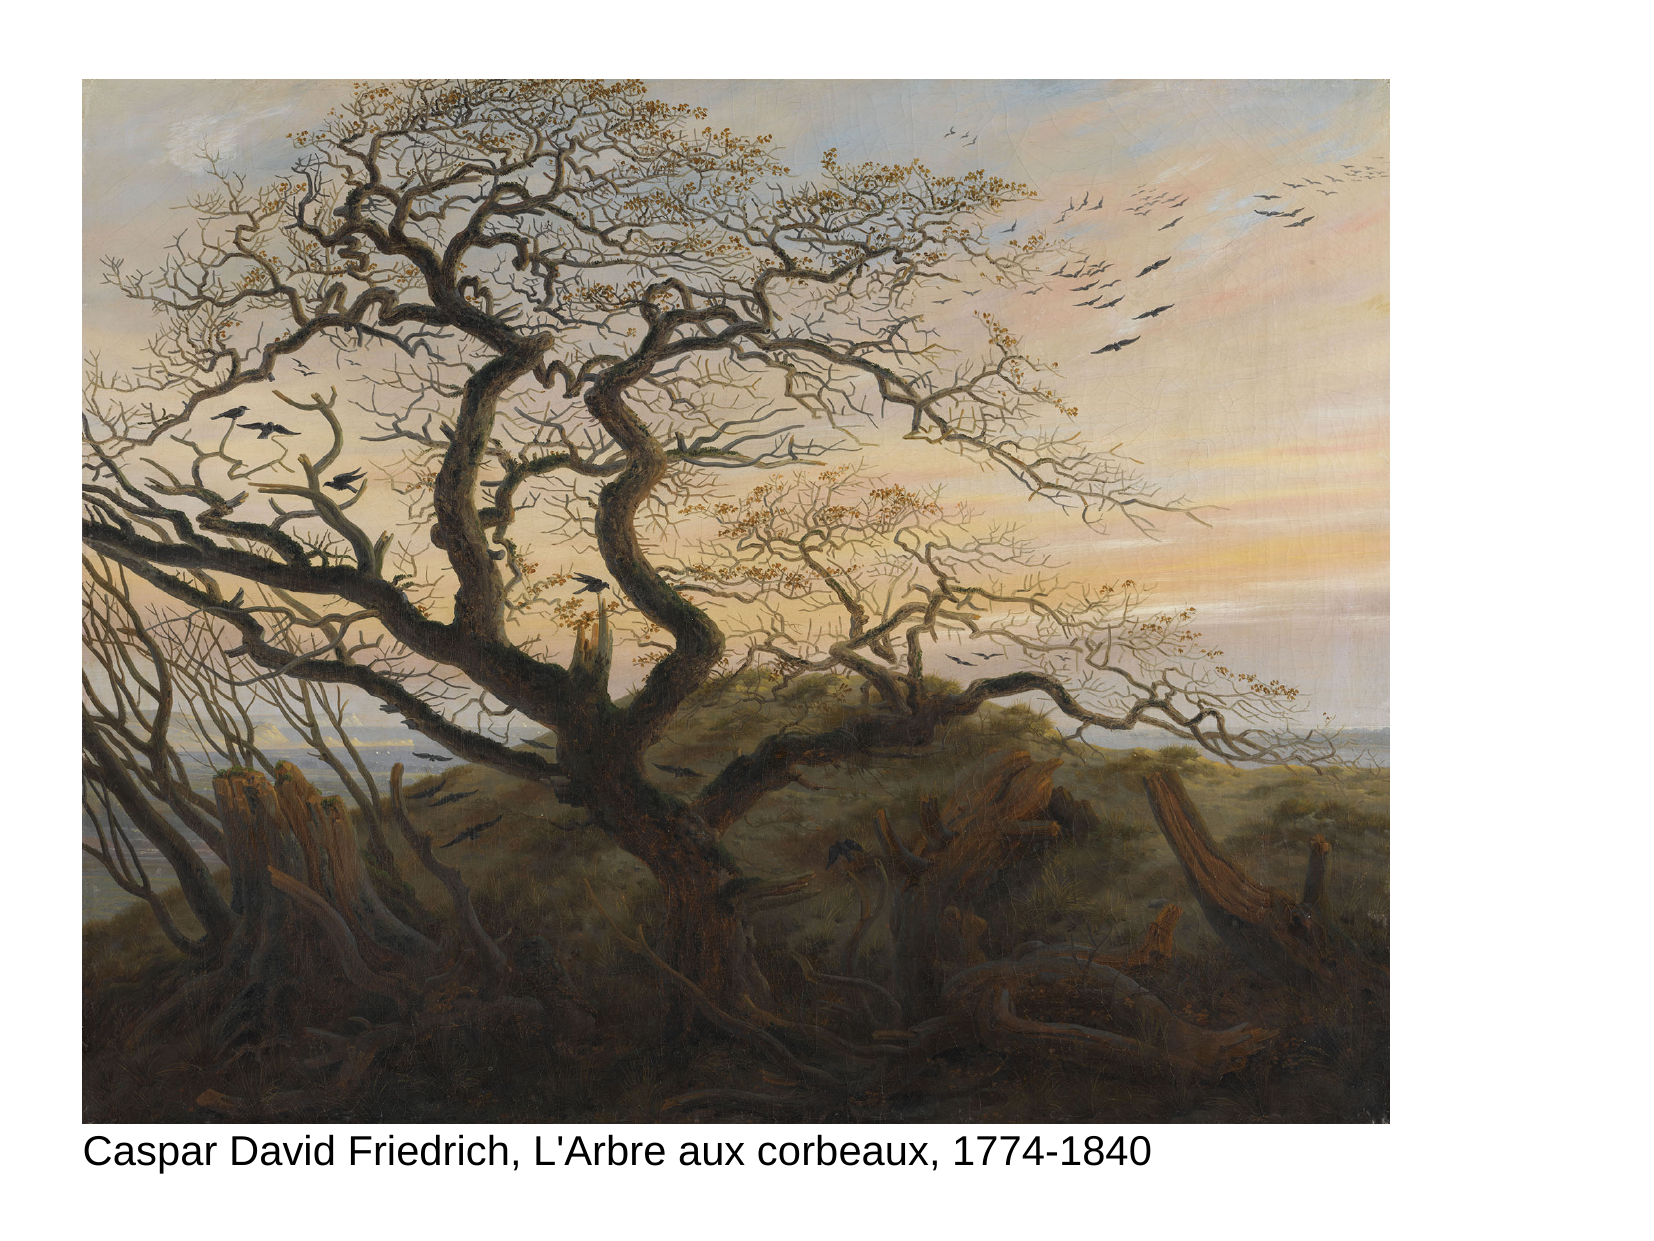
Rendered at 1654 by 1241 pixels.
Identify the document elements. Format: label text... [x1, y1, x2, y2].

list Caspar David Friedrich, L'Arbre aux corbeaux, 1774-1840 [82, 1123, 1571, 1205]
picture [82, 79, 1390, 1124]
